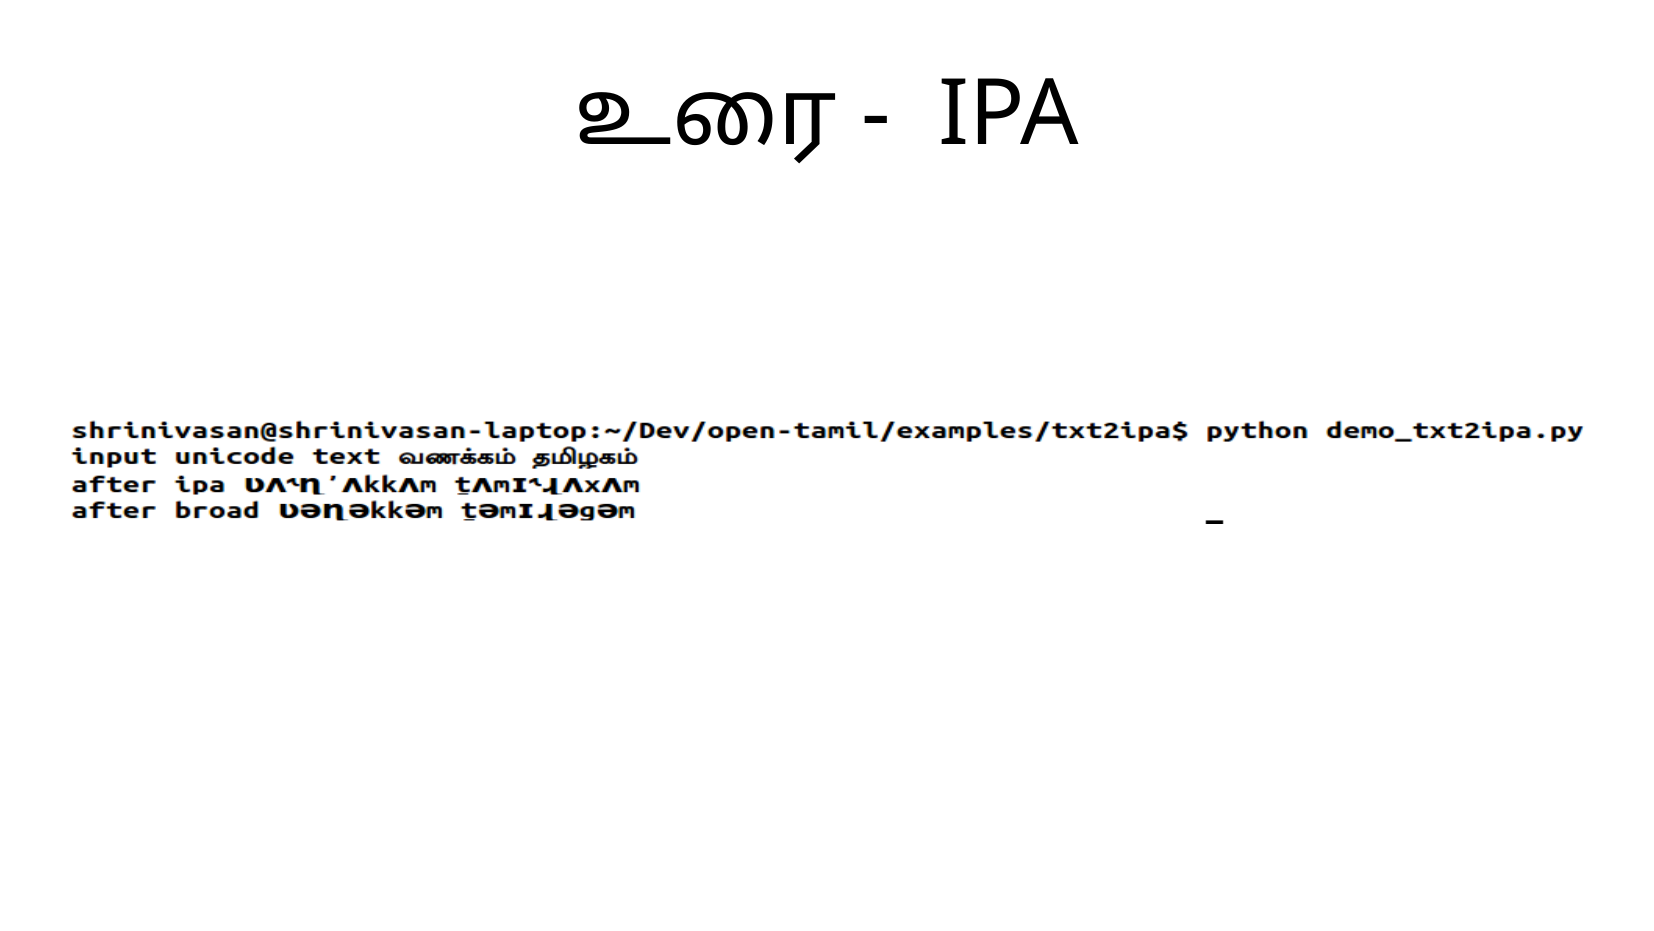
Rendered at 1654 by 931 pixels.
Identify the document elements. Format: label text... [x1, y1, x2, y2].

picture [70, 417, 1600, 524]
title உரை - IPA [82, 37, 1571, 193]
